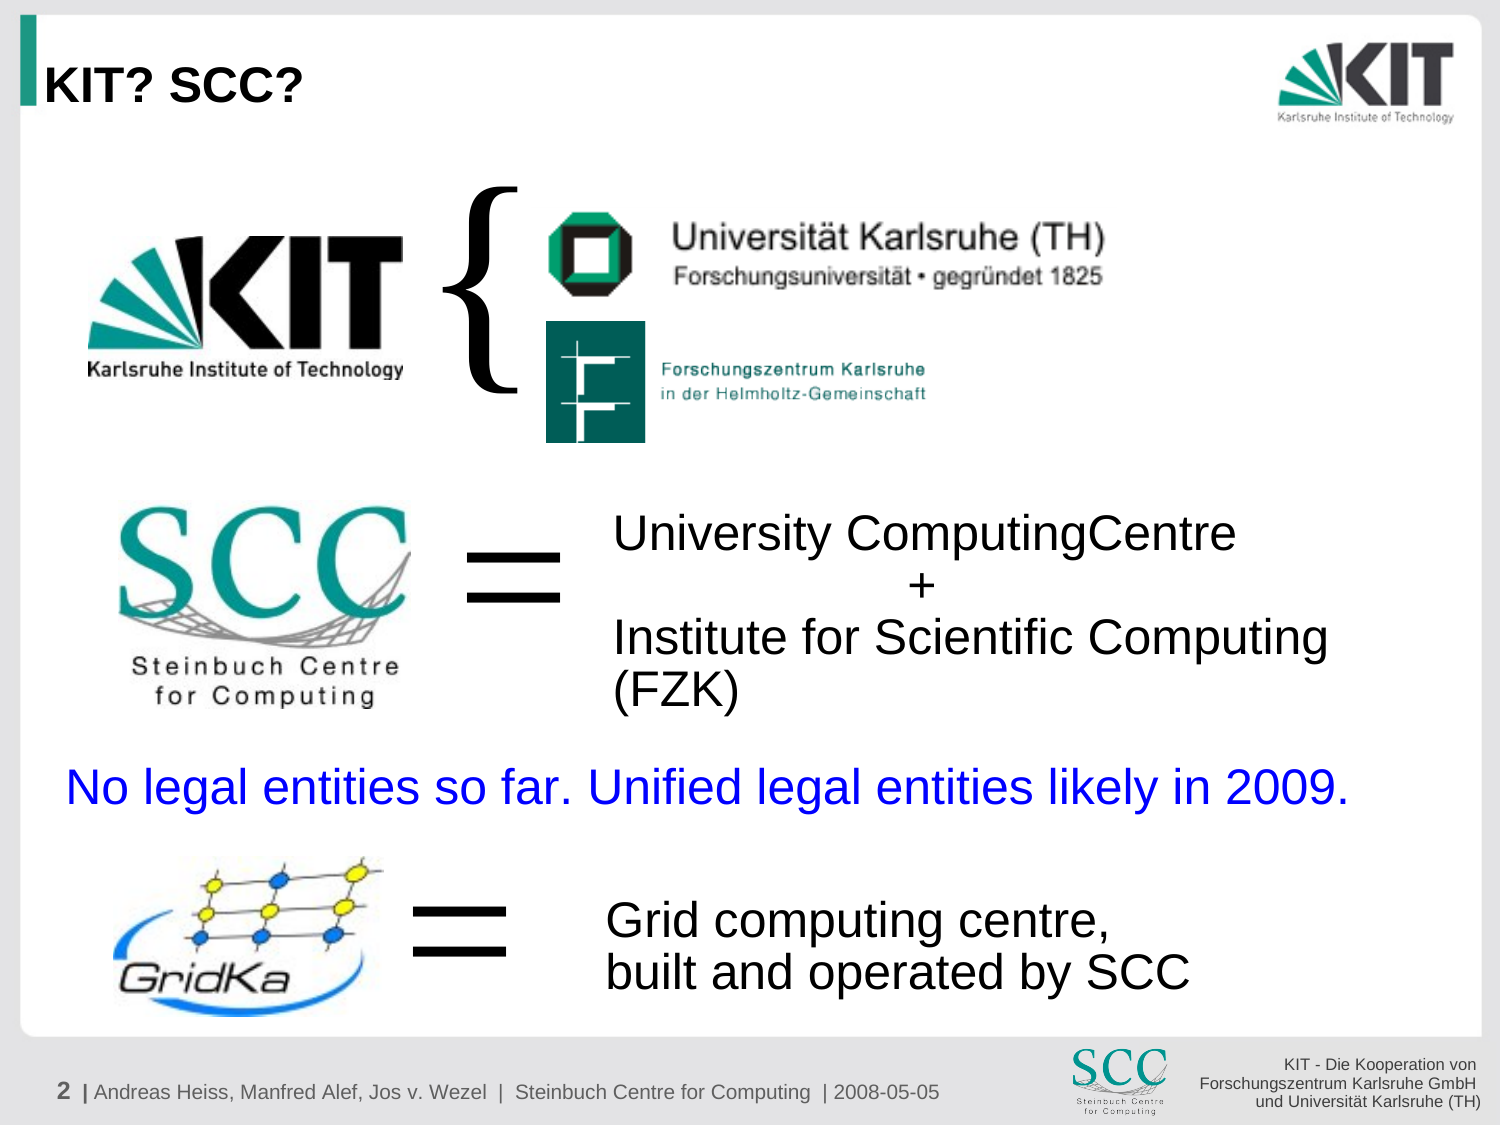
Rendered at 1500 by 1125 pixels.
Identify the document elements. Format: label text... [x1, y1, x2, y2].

text_box { [405, 147, 532, 440]
text_box No legal entities so far. Unified legal entities likely in 2009. [50, 756, 1367, 827]
picture [0, 0, 1500, 1125]
text_box University ComputingCentre + Institute for Scientific Computing (FZK) [597, 501, 1345, 728]
text_box = [389, 826, 532, 1063]
title KIT? SCC? [44, 27, 1241, 148]
text_box = [442, 472, 586, 709]
text_box Grid computing centre, built and operated by SCC [590, 888, 1207, 1063]
